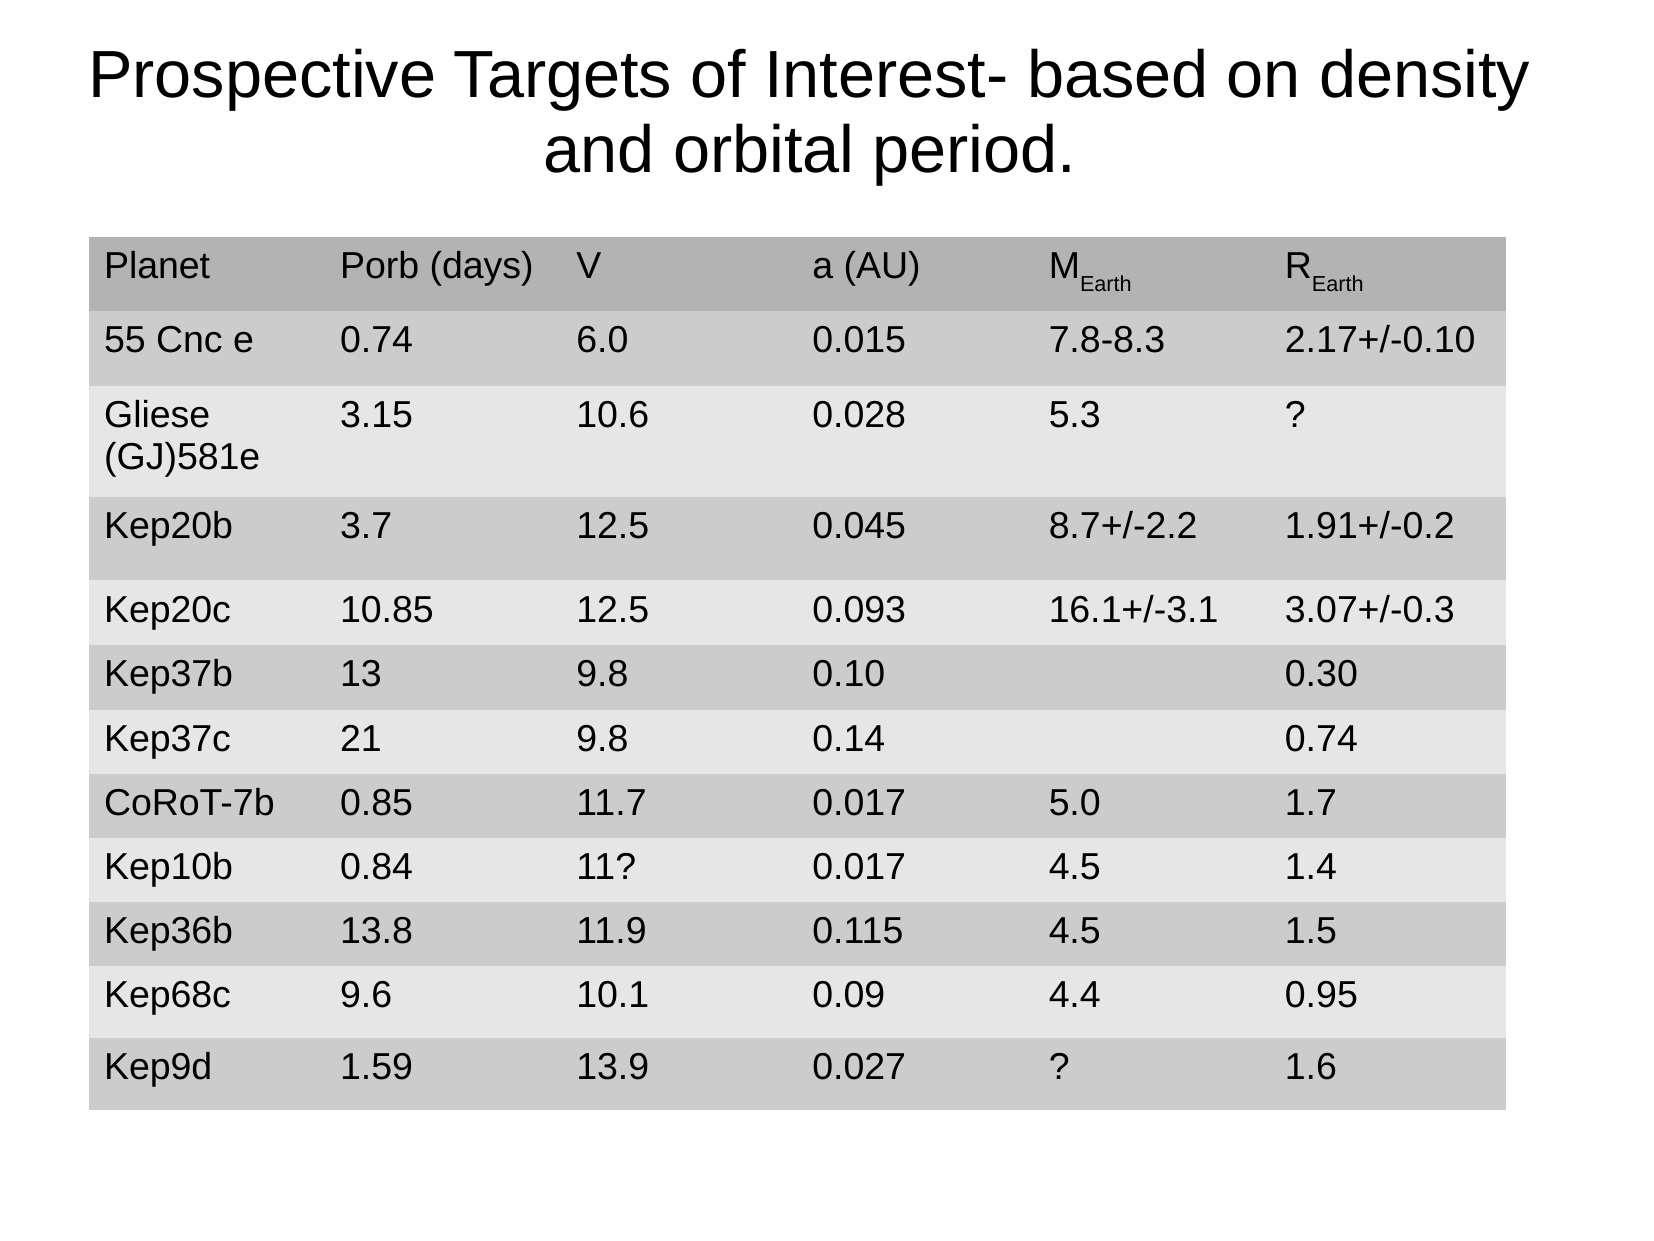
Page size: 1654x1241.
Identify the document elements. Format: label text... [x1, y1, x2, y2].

table_cell 10.85 [326, 580, 562, 645]
table_cell 0.045 [798, 497, 1034, 580]
table_cell 0.09 [798, 966, 1034, 1038]
table_cell 0.093 [798, 580, 1034, 645]
table_cell ? [1270, 386, 1506, 497]
table_cell 7.8-8.3 [1034, 311, 1270, 386]
table_cell Kep68c [89, 966, 326, 1038]
table_cell 11? [562, 838, 798, 902]
table_cell 13.8 [326, 902, 562, 966]
table_cell 1.91+/-0.2 [1270, 497, 1506, 580]
table_cell 4.5 [1034, 838, 1270, 902]
table_cell Kep9d [89, 1038, 326, 1110]
table_cell 1.4 [1270, 838, 1506, 902]
table_cell 0.74 [326, 311, 562, 386]
table_cell Gliese (GJ)581e [89, 386, 326, 497]
table_cell 8.7+/-2.2 [1034, 497, 1270, 580]
table_cell 55 Cnc e [89, 311, 326, 386]
table_cell 5.0 [1034, 774, 1270, 838]
table_cell 10.6 [562, 386, 798, 497]
table_cell 3.07+/-0.3 [1270, 580, 1506, 645]
table_cell Kep20c [89, 580, 326, 645]
table_cell 1.5 [1270, 902, 1506, 966]
table_header REarth [1270, 237, 1506, 311]
table_cell 0.028 [798, 386, 1034, 497]
table_cell 0.74 [1270, 710, 1506, 774]
table_cell Kep20b [89, 497, 326, 580]
table_header a (AU) [798, 237, 1034, 311]
table_cell 9.6 [326, 966, 562, 1038]
table_cell 0.115 [798, 902, 1034, 966]
table_cell 3.7 [326, 497, 562, 580]
table_cell 16.1+/-3.1 [1034, 580, 1270, 645]
table_cell 0.14 [798, 710, 1034, 774]
table_cell 2.17+/-0.10 [1270, 311, 1506, 386]
table_cell 1.6 [1270, 1038, 1506, 1110]
table_cell 0.95 [1270, 966, 1506, 1038]
table_cell 12.5 [562, 497, 798, 580]
table_header V [562, 237, 798, 311]
table_cell 11.9 [562, 902, 798, 966]
table_cell 0.85 [326, 774, 562, 838]
table_cell Kep10b [89, 838, 326, 902]
table_cell 4.5 [1034, 902, 1270, 966]
table_cell 3.15 [326, 386, 562, 497]
table_header Planet [89, 237, 326, 311]
table_cell 0.027 [798, 1038, 1034, 1110]
table_cell 10.1 [562, 966, 798, 1038]
table_cell 1.7 [1270, 774, 1506, 838]
table_header Porb (days) [326, 237, 562, 311]
table_header MEarth [1034, 237, 1270, 311]
table_cell 12.5 [562, 580, 798, 645]
table_cell 0.015 [798, 311, 1034, 386]
table_cell 0.017 [798, 774, 1034, 838]
table_cell ? [1034, 1038, 1270, 1110]
table_cell 13 [326, 645, 562, 710]
table_cell 9.8 [562, 645, 798, 710]
table_cell CoRoT-7b [89, 774, 326, 838]
table_cell 0.30 [1270, 645, 1506, 710]
table_cell 9.8 [562, 710, 798, 774]
table_cell Kep37c [89, 710, 326, 774]
table_cell 1.59 [326, 1038, 562, 1110]
table_cell 21 [326, 710, 562, 774]
table_cell 0.017 [798, 838, 1034, 902]
table_cell 13.9 [562, 1038, 798, 1110]
table_cell 6.0 [562, 311, 798, 386]
table_cell 4.4 [1034, 966, 1270, 1038]
table_cell [1034, 710, 1270, 774]
table_cell 0.84 [326, 838, 562, 902]
table_cell 0.10 [798, 645, 1034, 710]
text_box Prospective Targets of Interest- based on density and orbital period. [60, 30, 1561, 195]
table_cell [1034, 645, 1270, 710]
table_cell 5.3 [1034, 386, 1270, 497]
table_cell 11.7 [562, 774, 798, 838]
table_cell Kep36b [89, 902, 326, 966]
table_cell Kep37b [89, 645, 326, 710]
